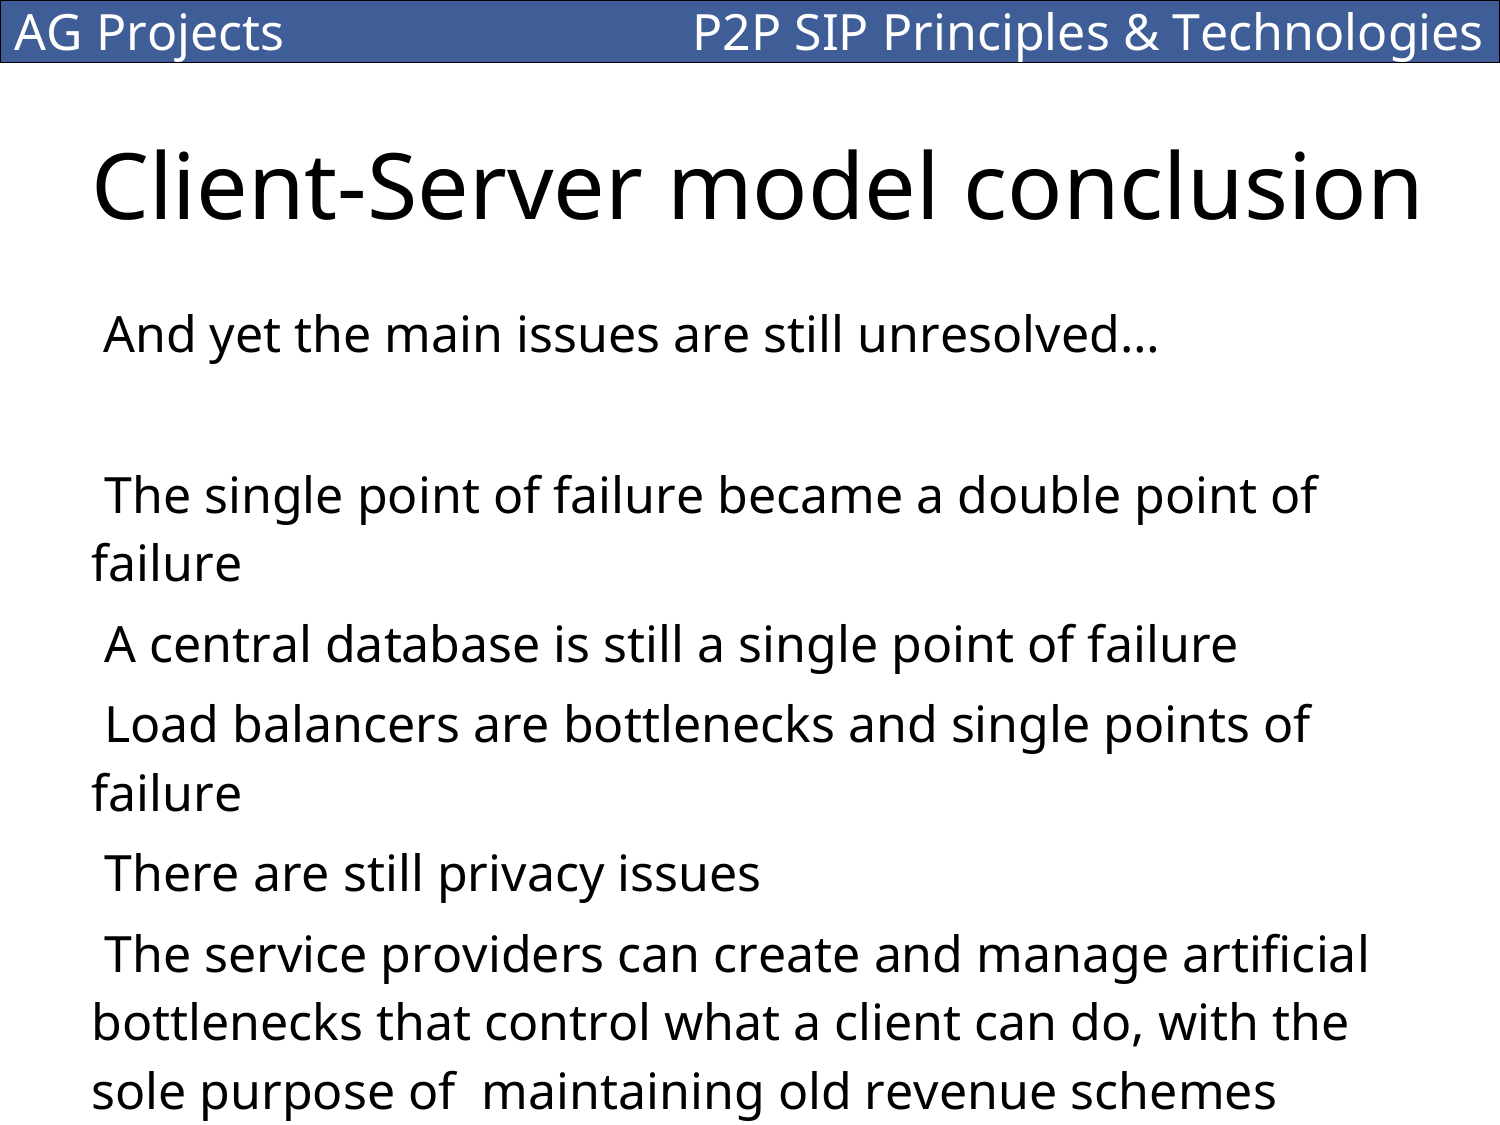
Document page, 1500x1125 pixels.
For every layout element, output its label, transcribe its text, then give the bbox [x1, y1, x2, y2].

text_box And yet the main issues are still unresolved… [88, 290, 1412, 375]
text_box The single point of failure became a double point of failure A central database is still a single point of failure Load balancers are bottlenecks and single points of failure There are still privacy issues The service providers can create and manage artificial bottlenecks that control what a client can do, with the sole purpose of maintaining old revenue schemes [76, 452, 1471, 1125]
text_box Client-Server model conclusion [76, 113, 1447, 244]
